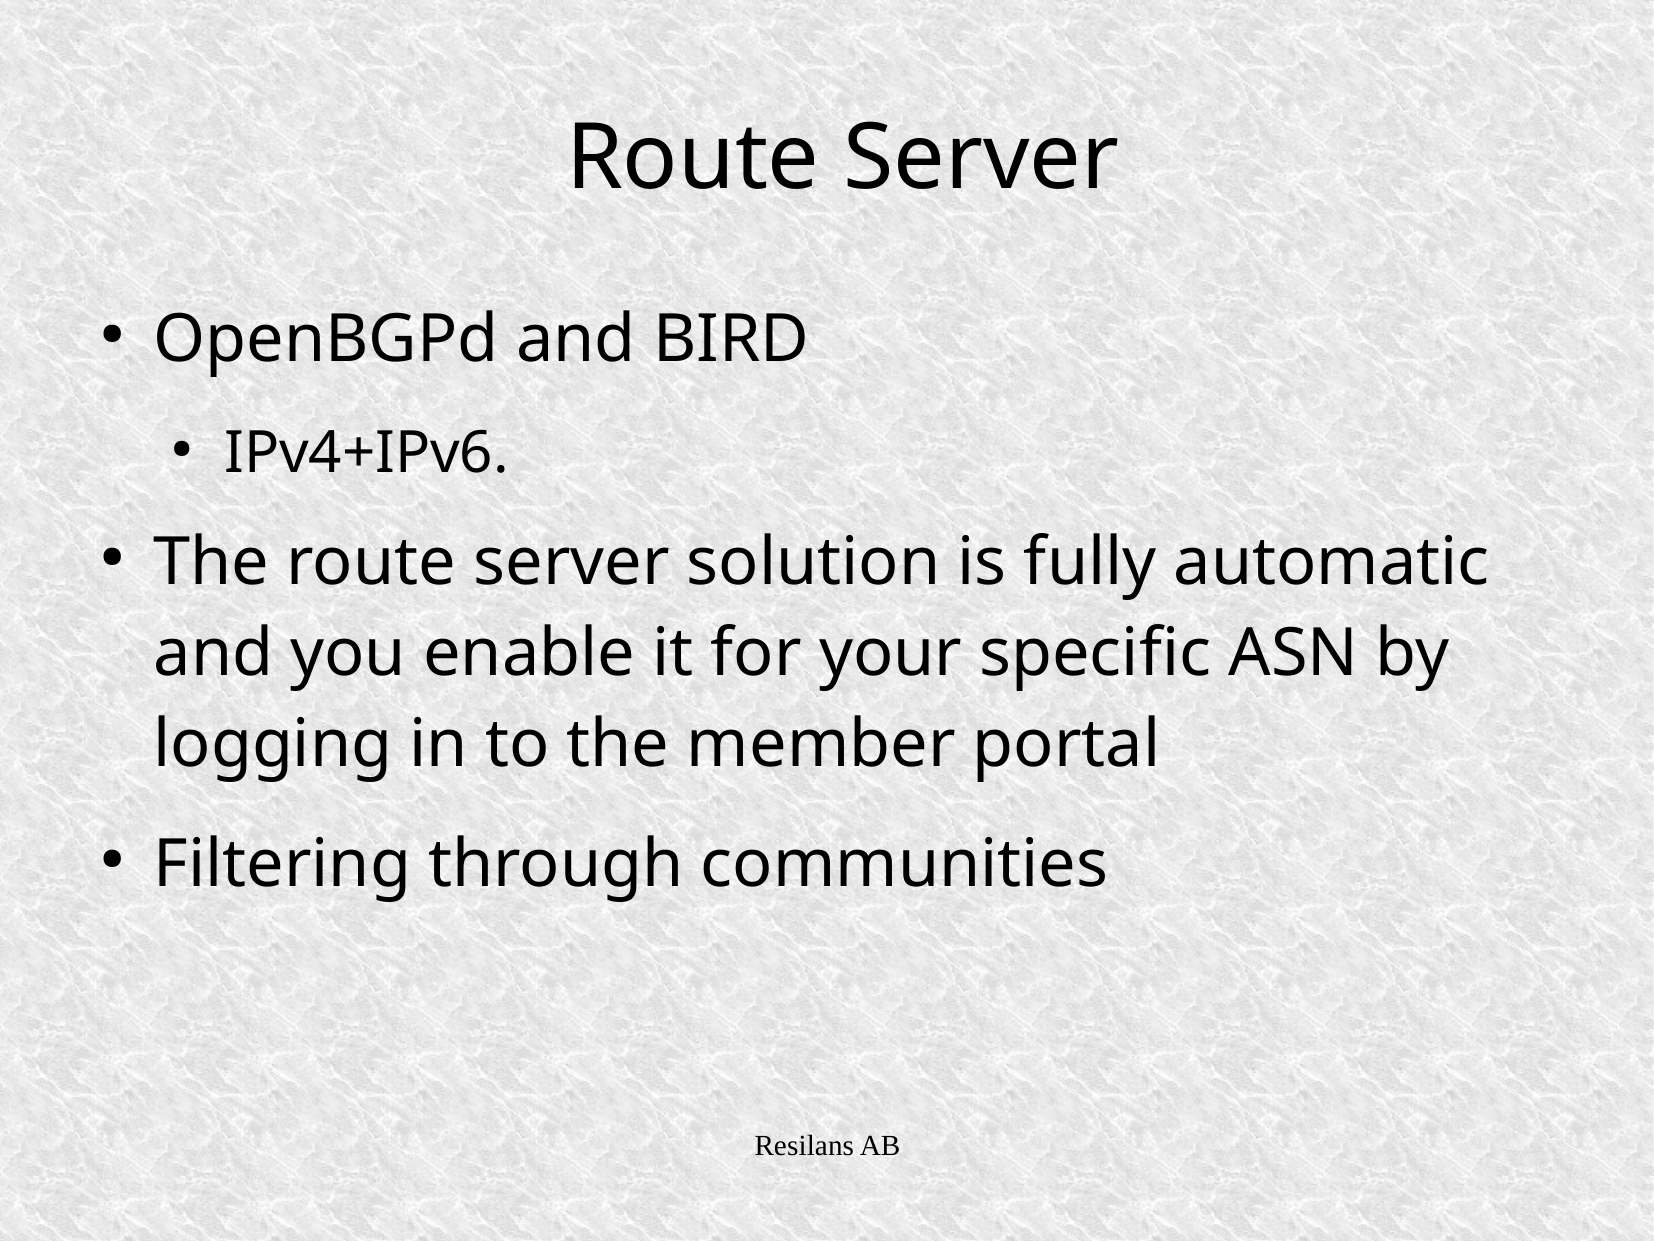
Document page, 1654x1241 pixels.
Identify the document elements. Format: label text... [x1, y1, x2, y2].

title Route Server [82, 49, 1571, 257]
picture [0, 0, 1654, 1241]
list OpenBGPd and BIRD IPv4+IPv6. The route server solution is fully automatic and you enable it for your specific ASN by logging in to the member portal Filtering through communities [82, 290, 1571, 1109]
